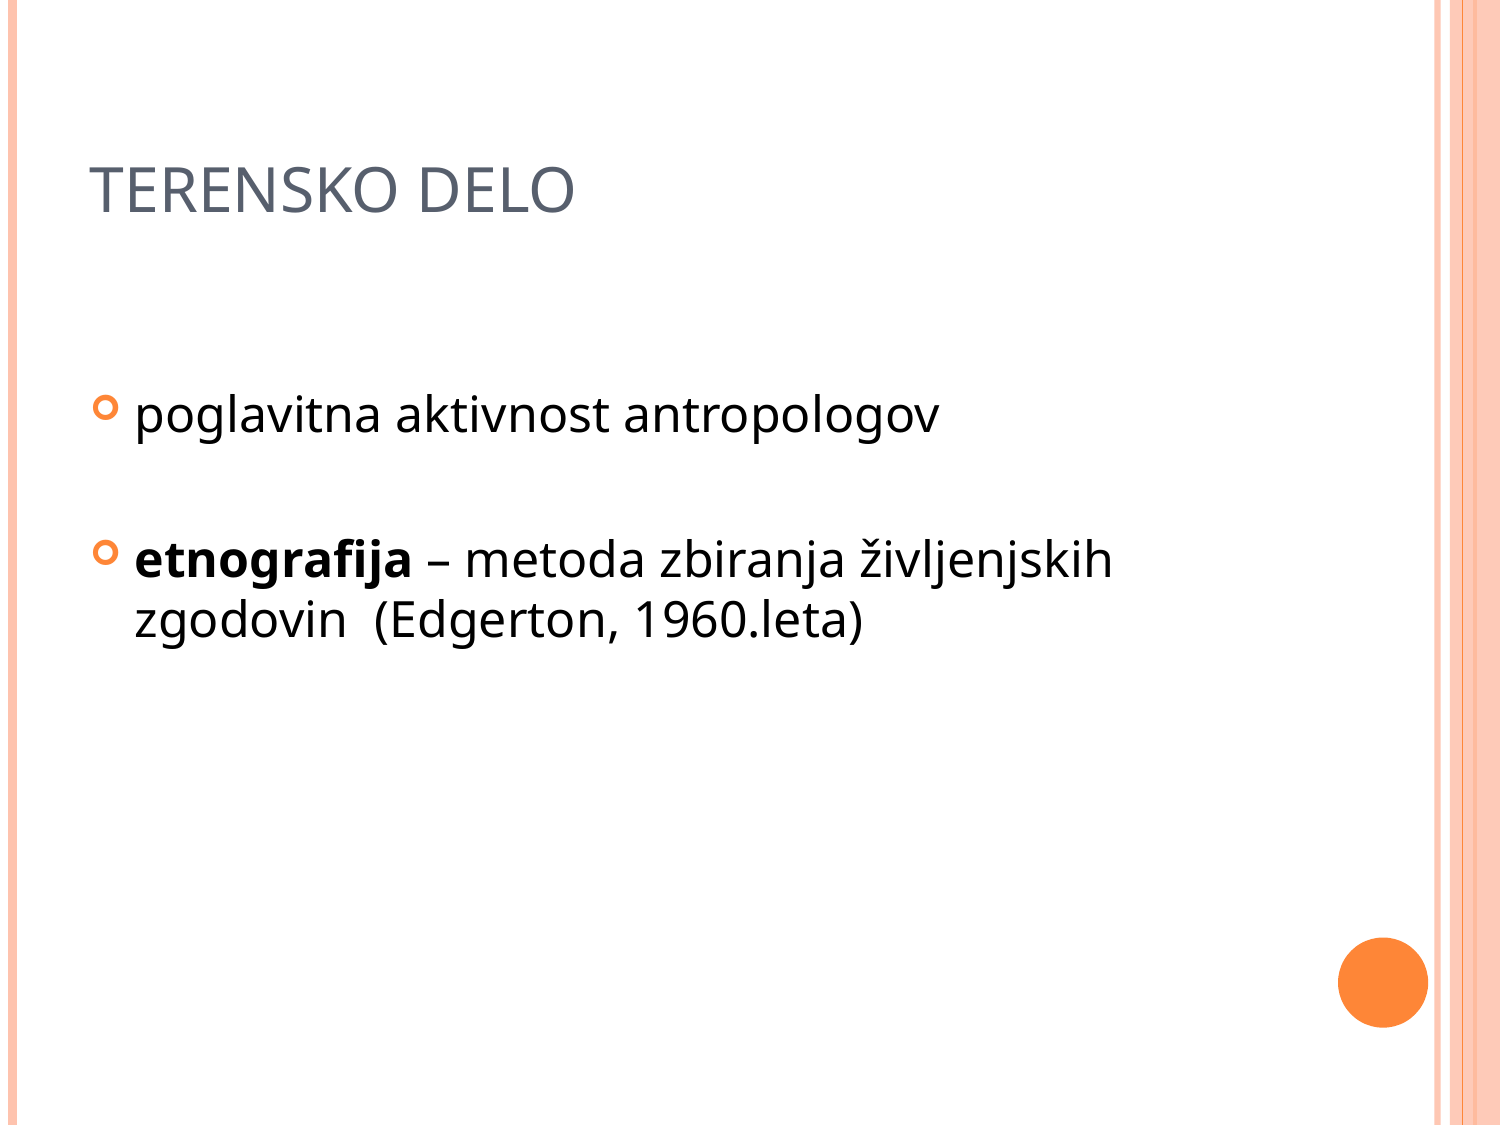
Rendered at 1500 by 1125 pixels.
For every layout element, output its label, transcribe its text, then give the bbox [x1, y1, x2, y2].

list poglavitna aktivnost antropologov etnografija – metoda zbiranja življenjskih zgodovin (Edgerton, 1960.leta) [74, 375, 1300, 1125]
title TERENSKO DELO [74, 44, 1300, 233]
